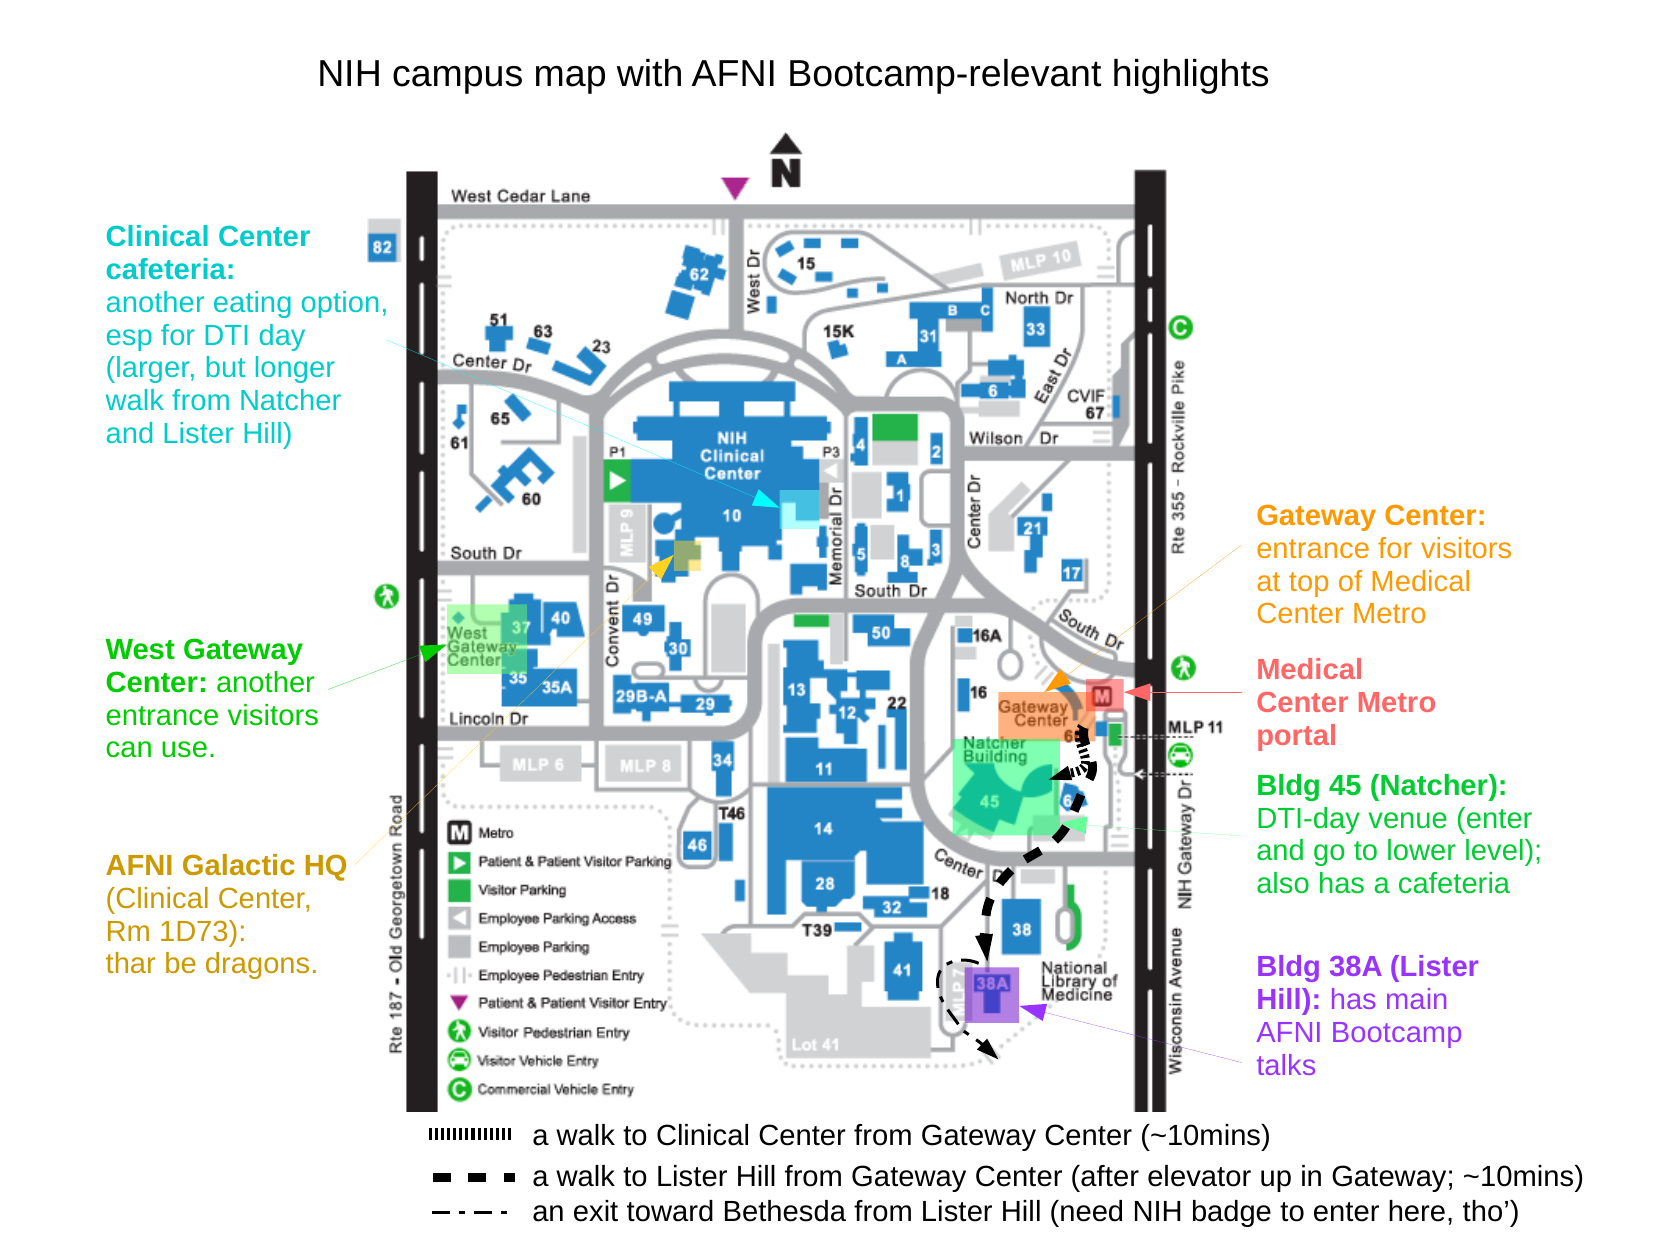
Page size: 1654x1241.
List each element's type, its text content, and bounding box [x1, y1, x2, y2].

picture [366, 131, 1226, 1112]
text_box Clinical Center cafeteria: another eating option, esp for DTI day (larger, but longer walk from Natcher and Lister Hill) [90, 212, 412, 458]
text_box [779, 490, 820, 529]
text_box Bldg 45 (Natcher): DTI-day venue (enter and go to lower level); also has a cafeteria [1241, 761, 1597, 908]
text_box AFNI Galactic HQ (Clinical Center, Rm 1D73): thar be dragons. [90, 841, 365, 988]
picture [1060, 693, 1226, 834]
text_box Bldg 38A (Lister Hill): has main AFNI Bootcamp talks [1241, 942, 1531, 1089]
text_box West Gateway Center: another entrance visitors can use. [90, 625, 341, 772]
text_box NIH campus map with AFNI Bootcamp-relevant highlights [302, 45, 1305, 102]
text_box a walk to Lister Hill from Gateway Center (after elevator up in Gateway; ~10mins) [517, 1152, 1644, 1201]
text_box [964, 967, 1020, 1023]
text_box [446, 604, 528, 674]
text_box Medical Center Metro portal [1241, 645, 1473, 760]
text_box [673, 540, 701, 571]
text_box a walk to Clinical Center from Gateway Center (~10mins) [517, 1111, 1517, 1152]
picture [1048, 558, 1226, 692]
text_box an exit toward Bethesda from Lister Hill (need NIH badge to enter here, tho’) [517, 1187, 1631, 1236]
text_box [952, 679, 1124, 836]
text_box Gateway Center: entrance for visitors at top of Medical Center Metro [1241, 491, 1528, 638]
